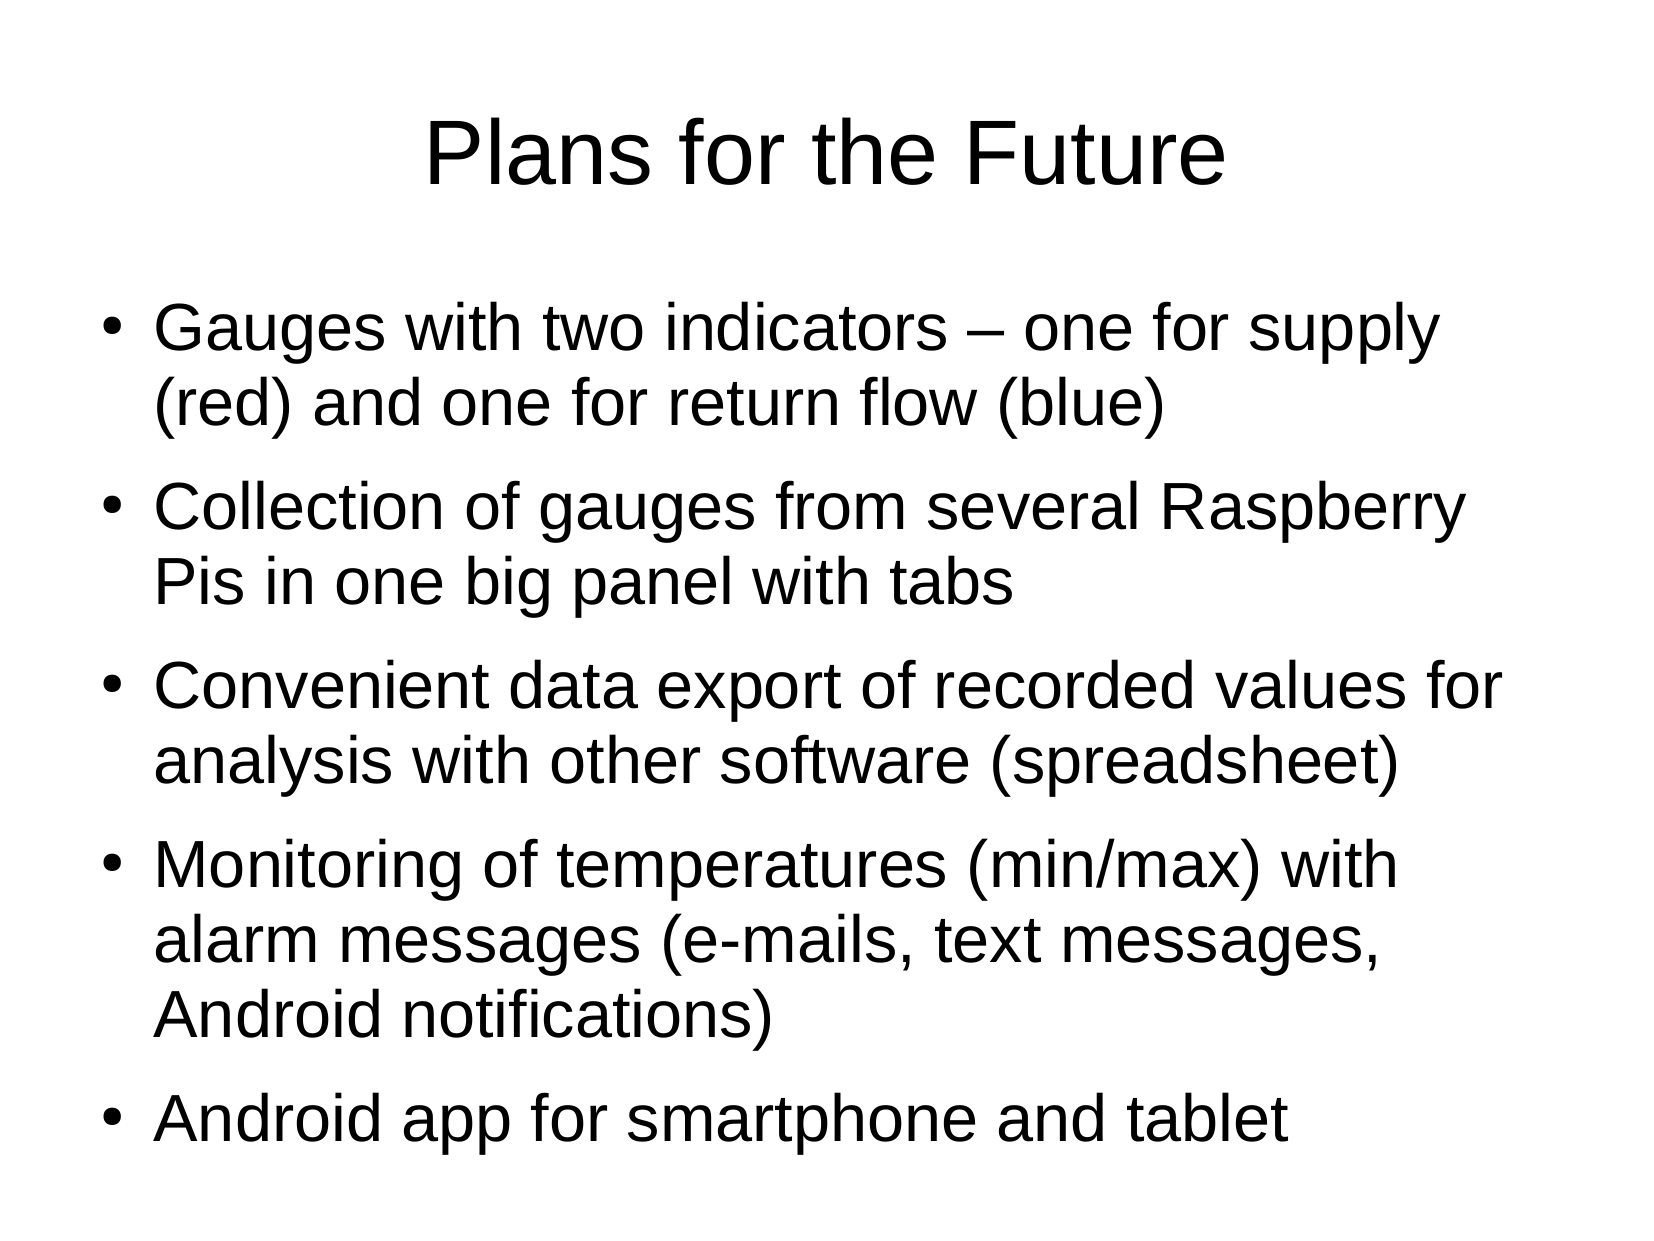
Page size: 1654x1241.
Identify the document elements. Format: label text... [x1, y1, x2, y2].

list Gauges with two indicators – one for supply (red) and one for return flow (blue) Collection of gauges from several Raspberry Pis in one big panel with tabs Convenient data export of recorded values for analysis with other software (spreadsheet) Monitoring of temperatures (min/max) with alarm messages (e-mails, text messages, Android notifications) Android app for smartphone and tablet [82, 290, 1571, 1190]
title Plans for the Future [82, 49, 1571, 257]
